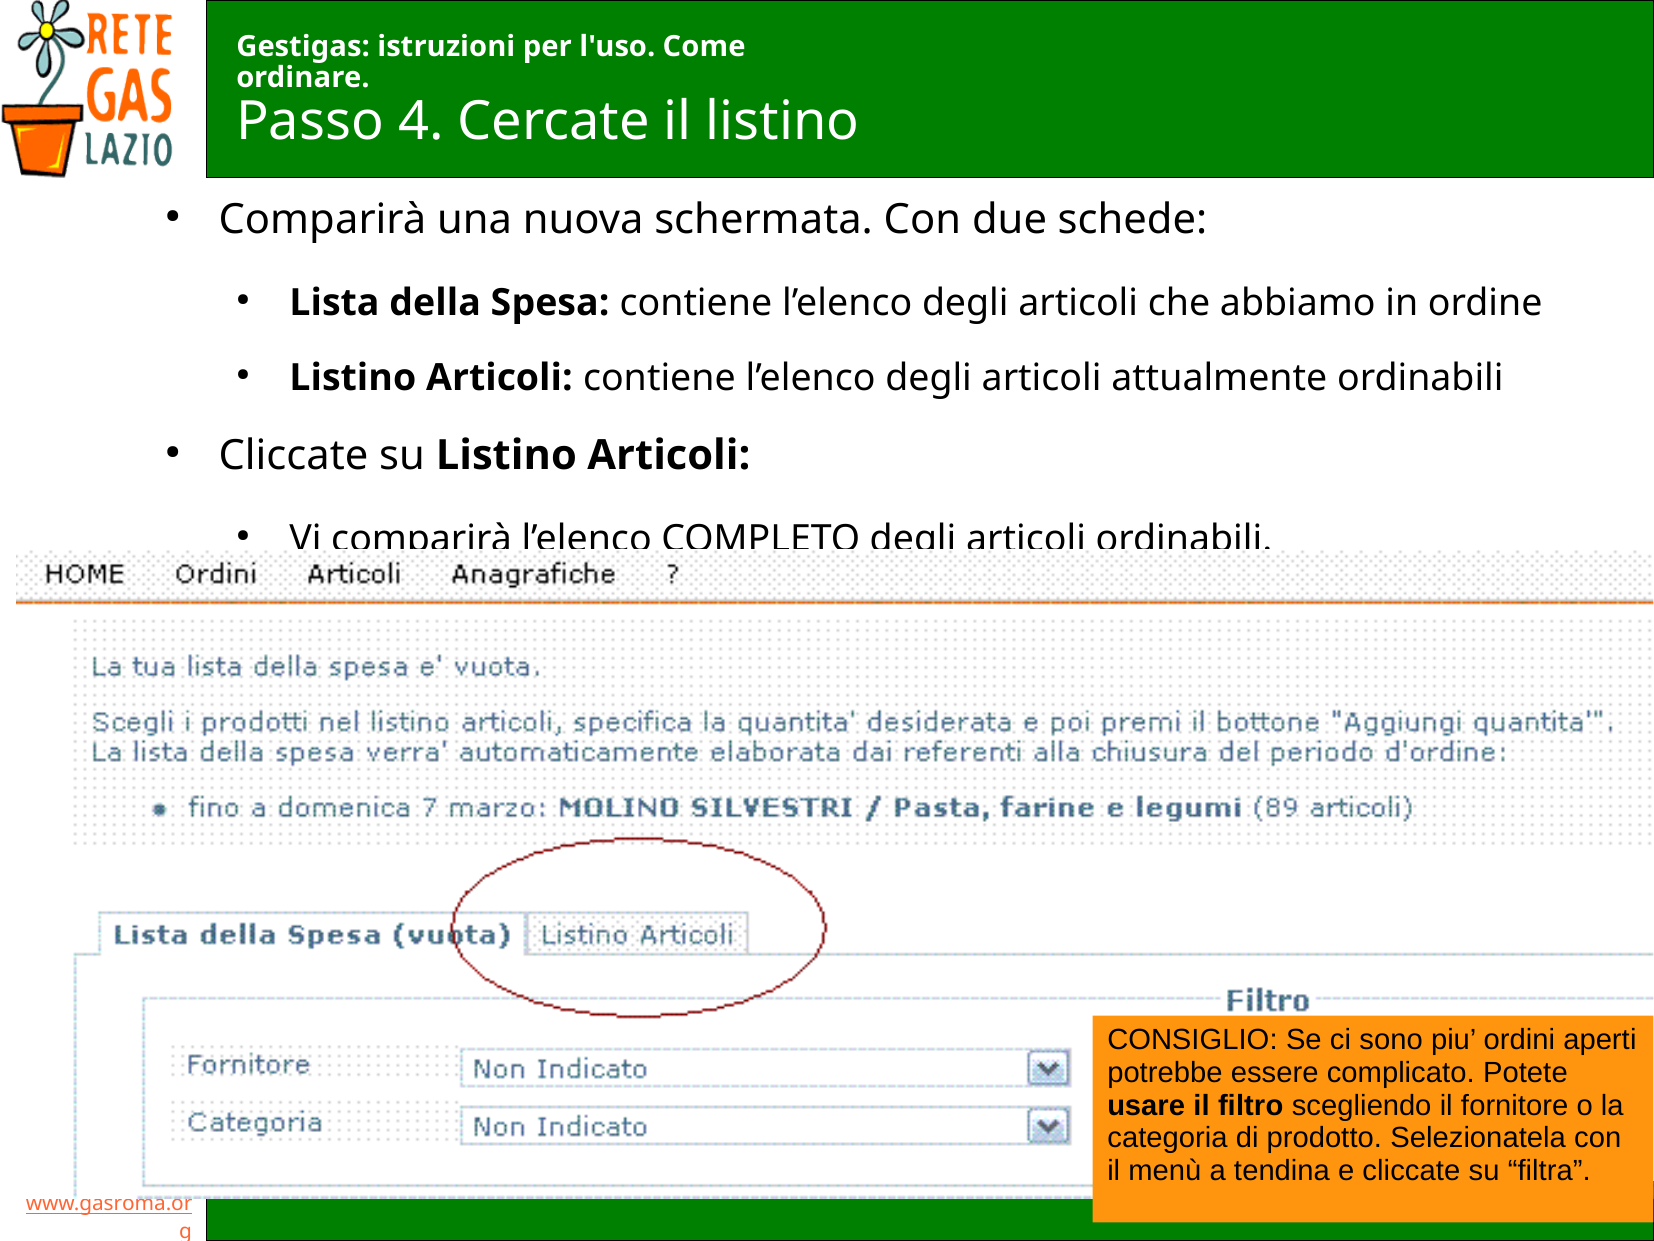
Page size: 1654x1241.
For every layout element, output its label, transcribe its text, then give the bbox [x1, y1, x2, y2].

title Passo 4. Cercate il listino [236, 59, 1577, 178]
picture [0, 0, 178, 178]
text_box CONSIGLIO: Se ci sono piu’ ordini aperti potrebbe essere complicato. Potete usare il filtro scegliendo il fornitore o la categoria di prodotto. Selezionatela con il menù a tendina e cliccate su “filtra”. [1092, 1015, 1654, 1223]
picture [16, 549, 1654, 1199]
list Comparirà una nuova schermata. Con due schede: Lista della Spesa: contiene l’elenco degli articoli che abbiamo in ordine Listino Articoli: contiene l’elenco degli articoli attualmente ordinabili Cliccate su Listino Articoli: Vi comparirà l’elenco COMPLETO degli articoli ordinabili. [147, 188, 1571, 549]
